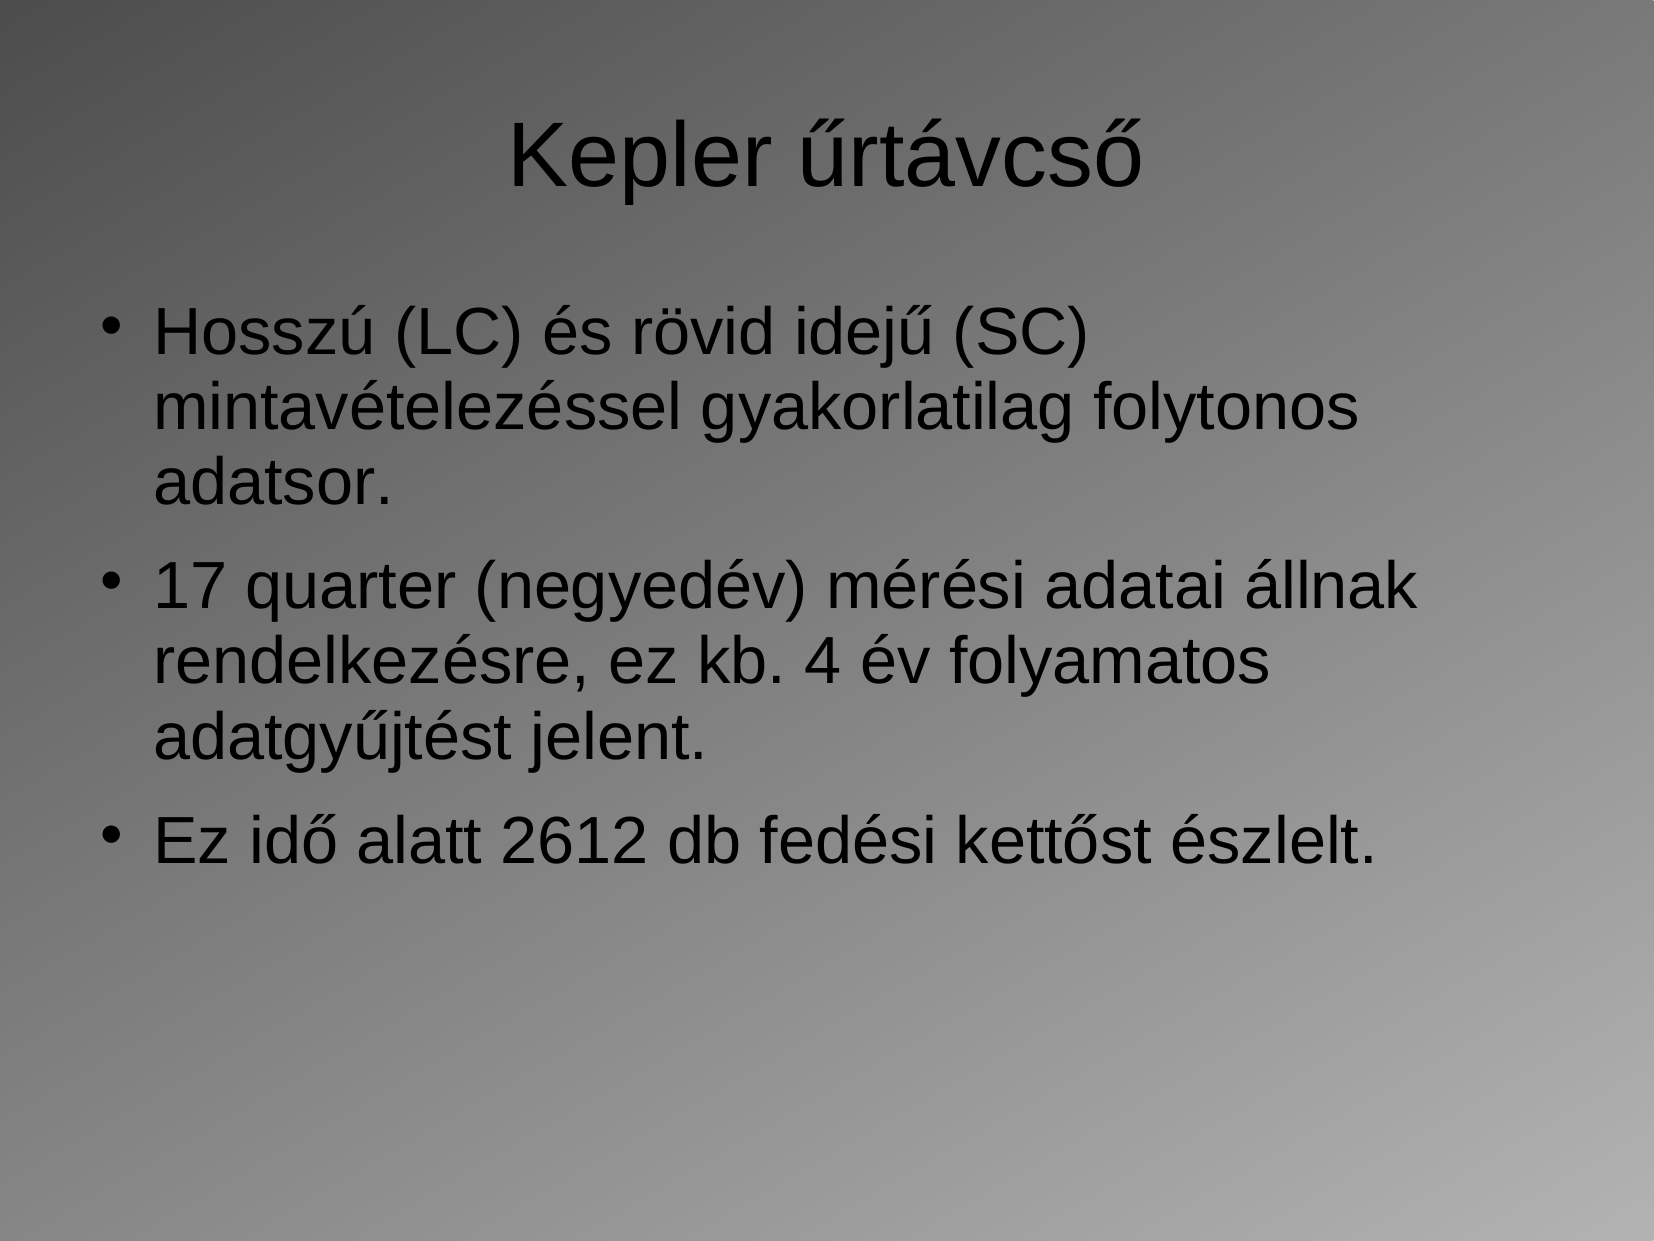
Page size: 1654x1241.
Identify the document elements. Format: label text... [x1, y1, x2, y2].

list Hosszú (LC) és rövid idejű (SC) mintavételezéssel gyakorlatilag folytonos adatsor. 17 quarter (negyedév) mérési adatai állnak rendelkezésre, ez kb. 4 év folyamatos adatgyűjtést jelent. Ez idő alatt 2612 db fedési kettőst észlelt. [82, 290, 1571, 1010]
title Kepler űrtávcső [82, 49, 1571, 257]
